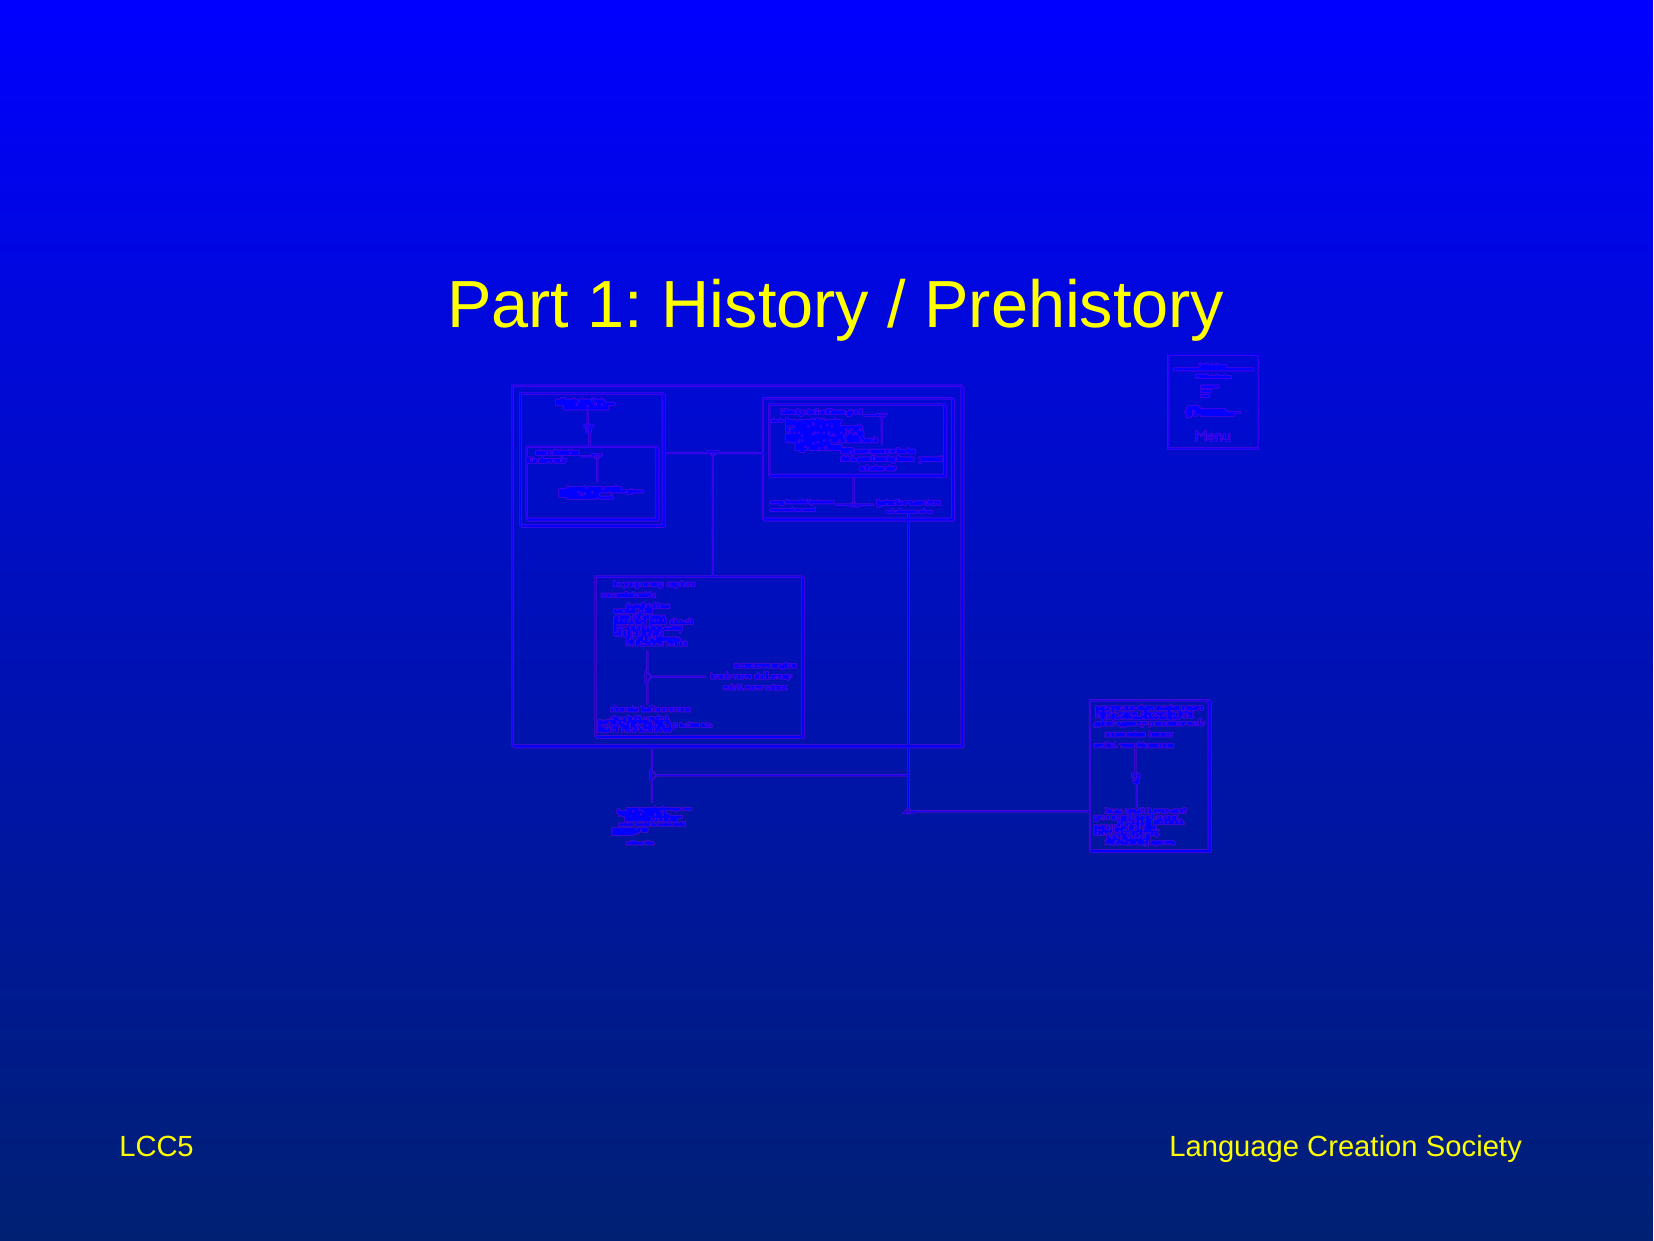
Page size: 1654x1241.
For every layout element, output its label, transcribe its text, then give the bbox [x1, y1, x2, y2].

list Part 1: History / Prehistory [121, 266, 1534, 1121]
